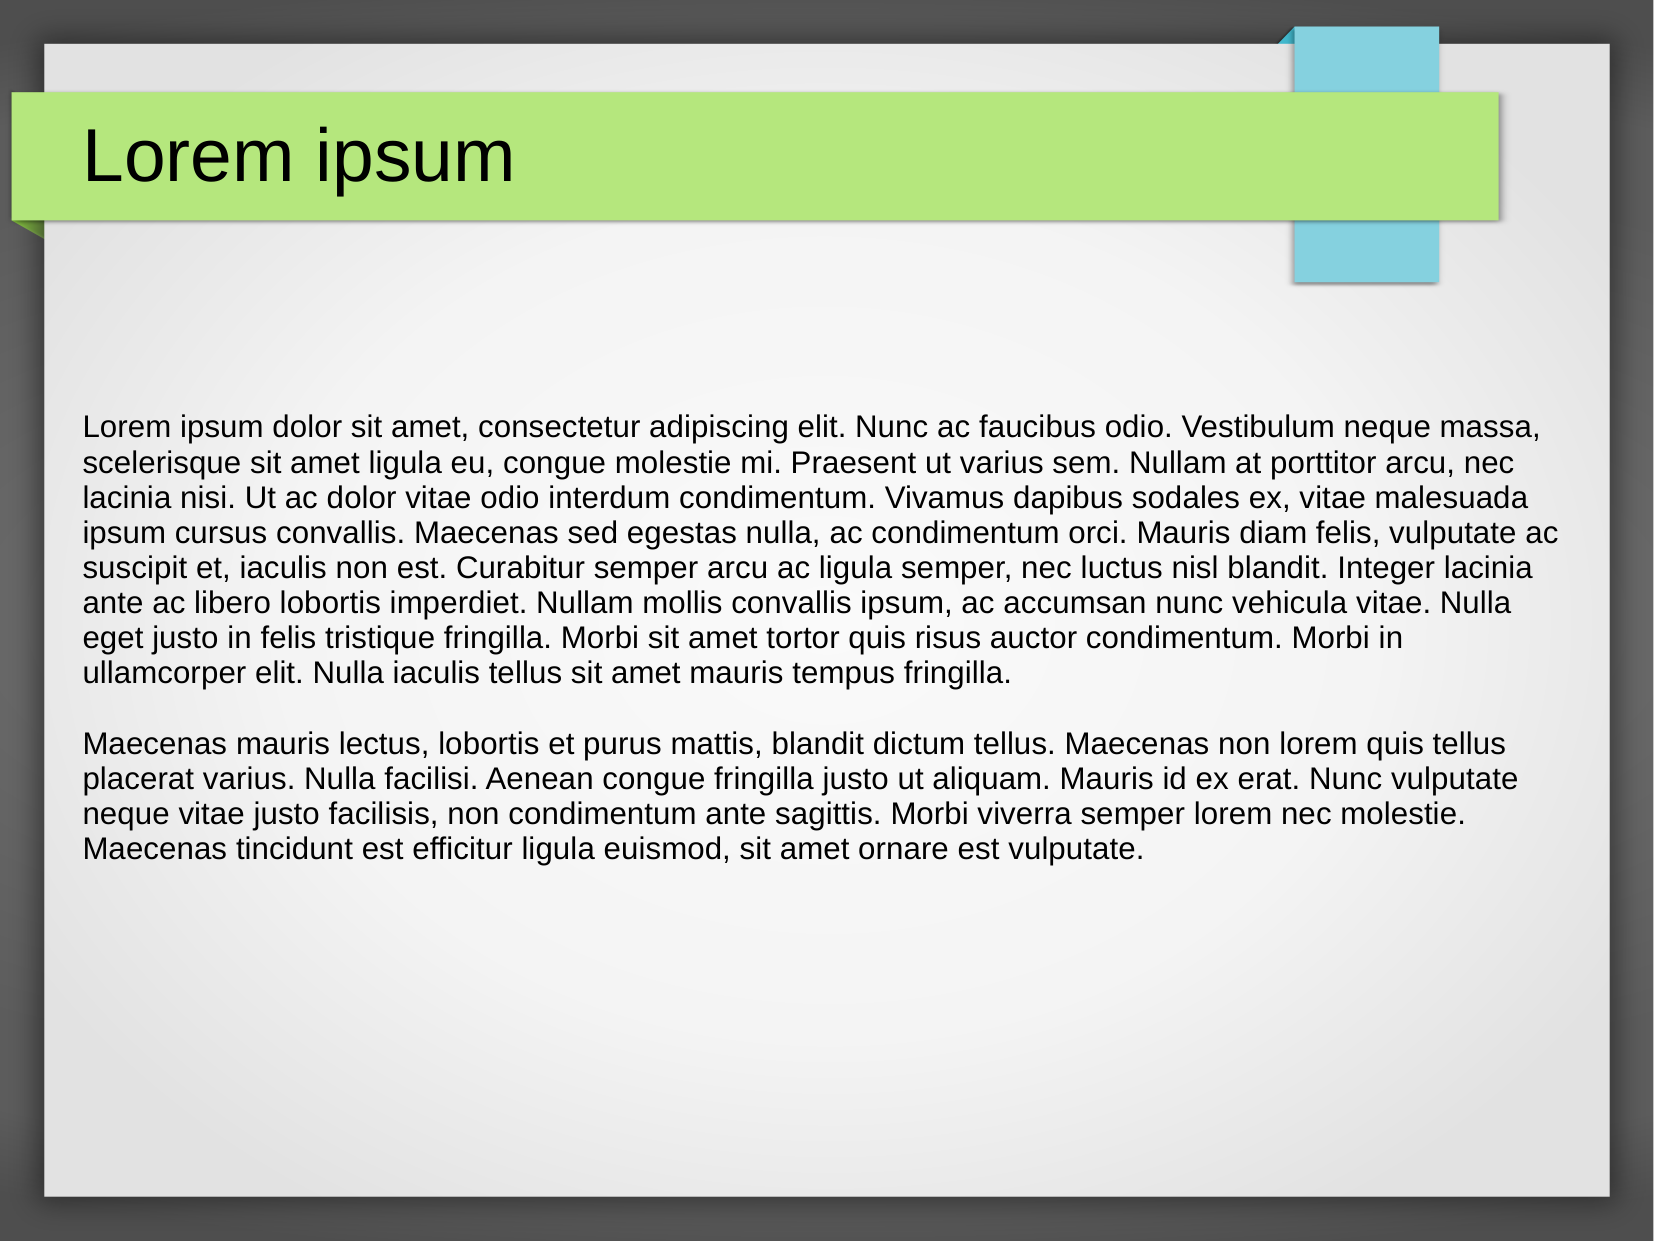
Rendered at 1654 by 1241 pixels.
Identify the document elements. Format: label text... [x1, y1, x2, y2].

picture [0, 0, 1654, 1241]
subtitle Lorem ipsum dolor sit amet, consectetur adipiscing elit. Nunc ac faucibus odio. Vestibulum neque massa, scelerisque sit amet ligula eu, congue molestie mi. Praesent ut varius sem. Nullam at porttitor arcu, nec lacinia nisi. Ut ac dolor vitae odio interdum condimentum. Vivamus dapibus sodales ex, vitae malesuada ipsum cursus convallis. Maecenas sed egestas nulla, ac condimentum orci. Mauris diam felis, vulputate ac suscipit et, iaculis non est. Curabitur semper arcu ac ligula semper, nec luctus nisl blandit. Integer lacinia ante ac libero lobortis imperdiet. Nullam mollis convallis ipsum, ac accumsan nunc vehicula vitae. Nulla eget justo in felis tristique fringilla. Morbi sit amet tortor quis risus auctor condimentum. Morbi in ullamcorper elit. Nulla iaculis tellus sit amet mauris tempus fringilla. Maecenas mauris lectus, lobortis et purus mattis, blandit dictum tellus. Maecenas non lorem quis tellus placerat varius. Nulla facilisi. Aenean congue fringilla justo ut aliquam. Mauris id ex erat. Nunc vulputate neque vitae justo facilisis, non condimentum ante sagittis. Morbi viverra semper lorem nec molestie. Maecenas tincidunt est efficitur ligula euismod, sit amet ornare est vulputate. [82, 295, 1571, 1015]
title Lorem ipsum [82, 94, 1264, 213]
